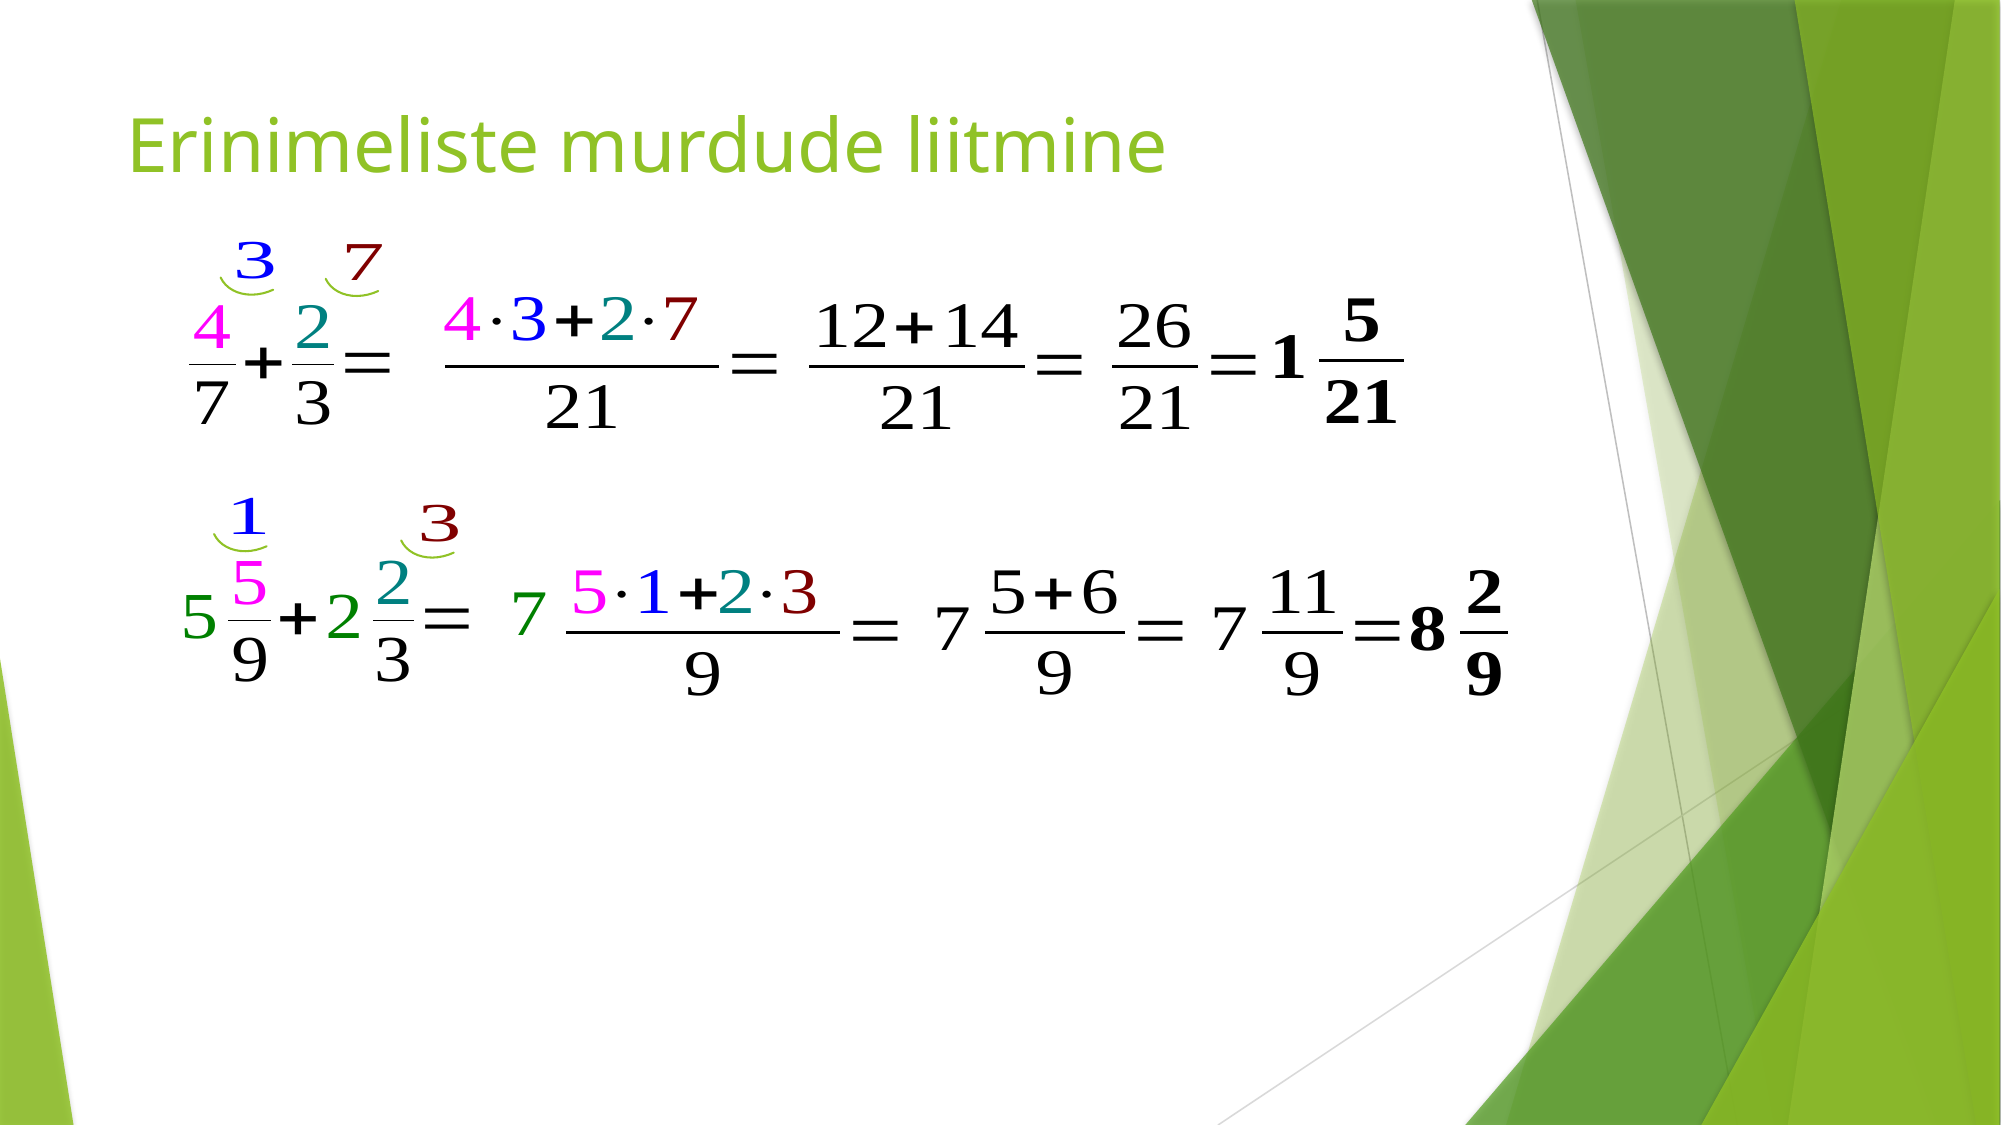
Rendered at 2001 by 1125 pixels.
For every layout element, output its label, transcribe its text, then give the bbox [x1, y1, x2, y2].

chart [1202, 555, 1521, 709]
chart [501, 555, 916, 709]
chart [433, 282, 795, 443]
title Erinimeliste murdude liitmine [111, 90, 1522, 308]
chart [173, 485, 487, 695]
chart [925, 555, 1201, 709]
chart [797, 283, 1416, 443]
chart [179, 229, 409, 439]
